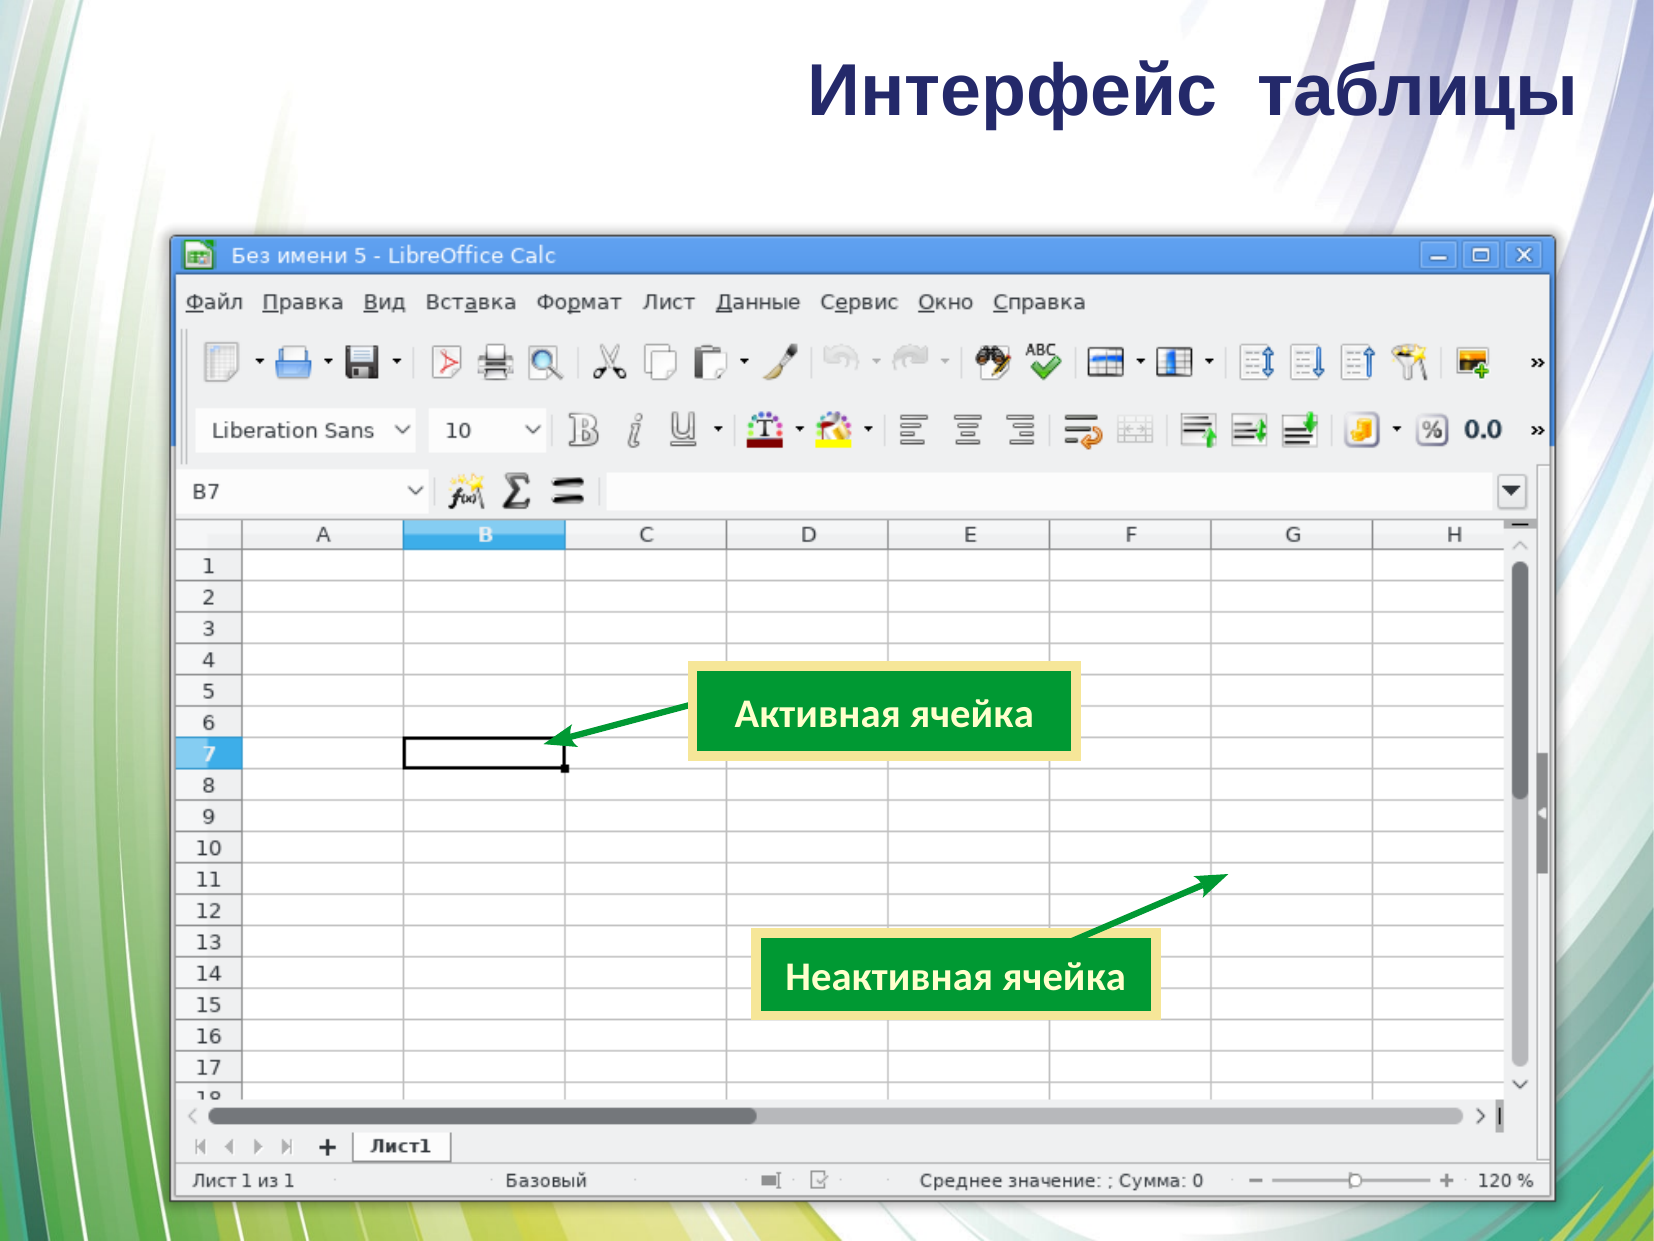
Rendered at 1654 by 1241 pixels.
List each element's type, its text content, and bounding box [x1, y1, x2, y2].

picture [0, 0, 1654, 1241]
text_box Неактивная ячейка [755, 933, 1157, 1016]
text_box Активная ячейка [692, 665, 1076, 756]
text_box Интерфейс таблицы [97, 34, 1595, 139]
